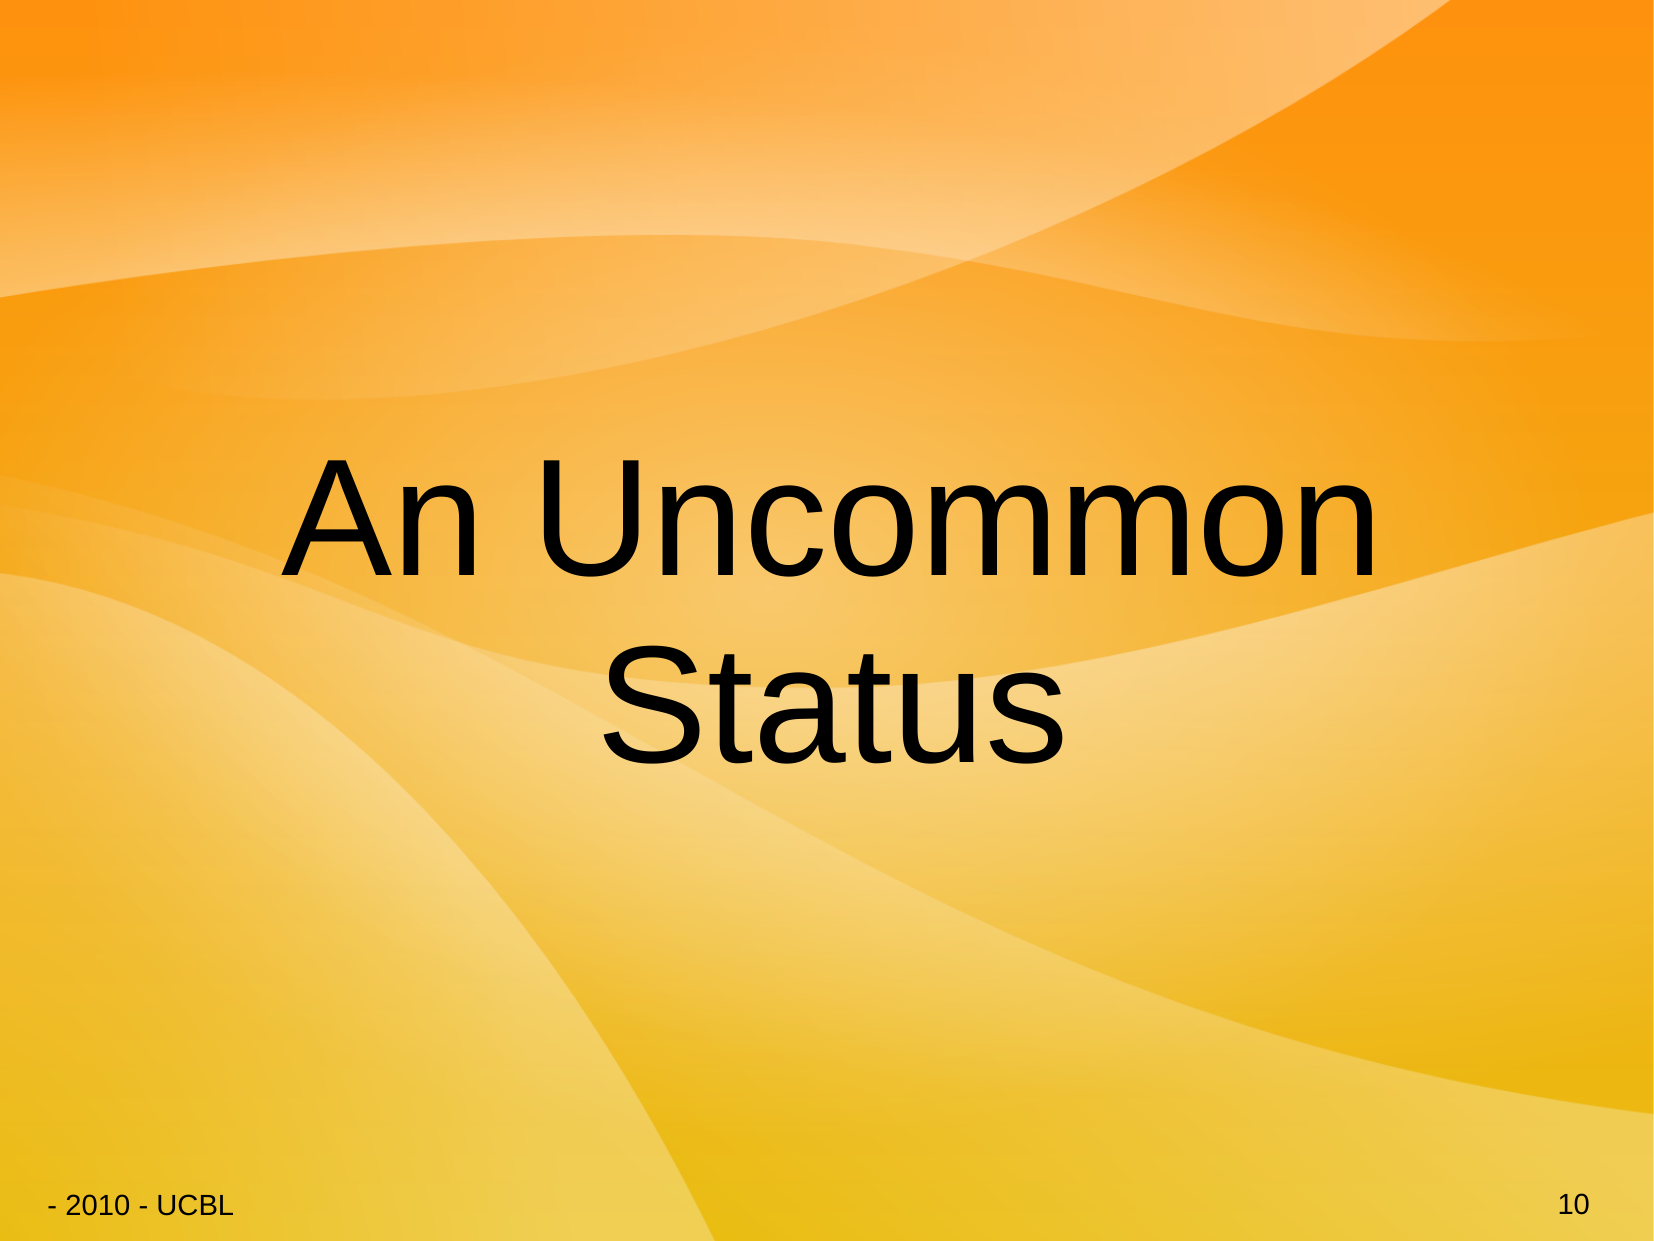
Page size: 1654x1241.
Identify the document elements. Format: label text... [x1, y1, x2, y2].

text_box Adrian Gaudebert - 2010 - UCBL [16, 1181, 473, 1229]
text_box <numéro> [1542, 1180, 1654, 1241]
picture [0, 0, 1654, 1241]
title An Uncommon Status [88, 424, 1577, 798]
